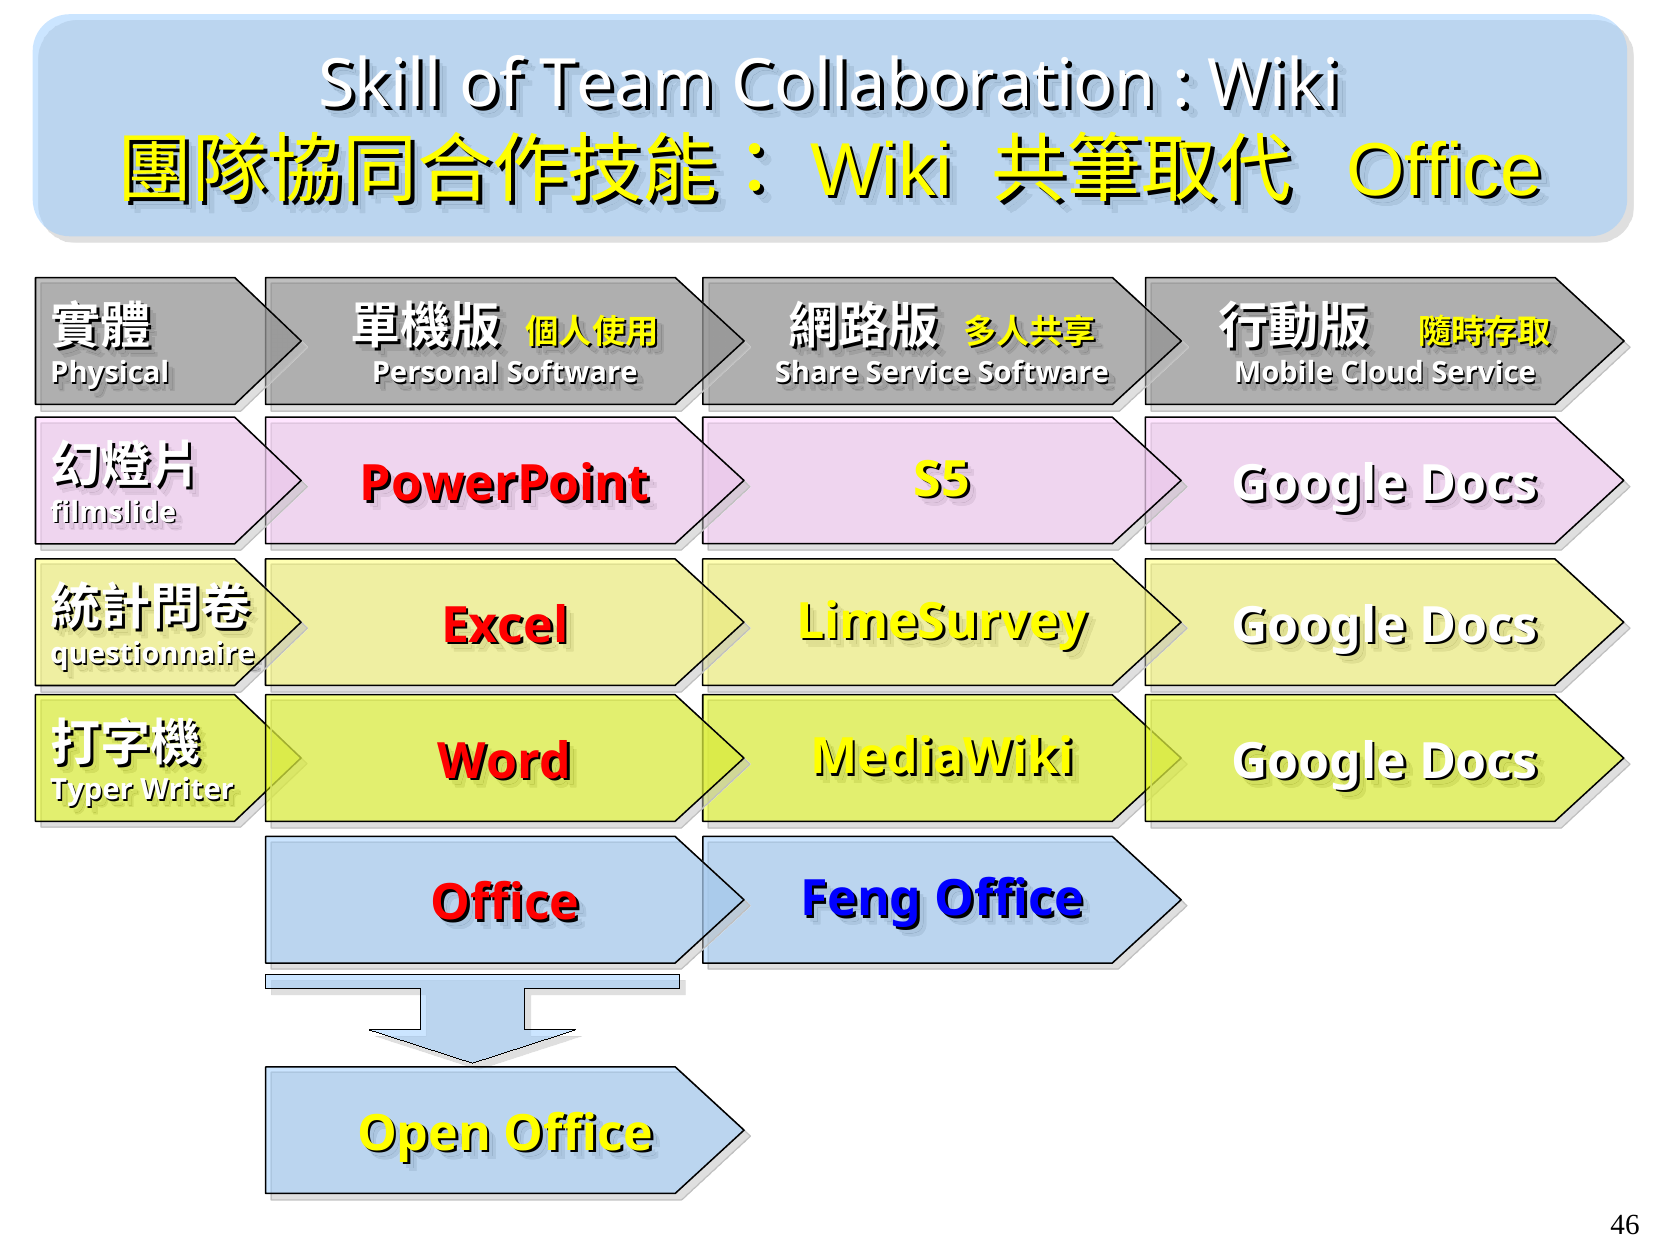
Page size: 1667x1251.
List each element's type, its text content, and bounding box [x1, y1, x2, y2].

text_box Google Docs [1145, 694, 1624, 822]
text_box Google Docs [1145, 417, 1624, 544]
text_box Office [265, 836, 744, 964]
text_box 統計問卷 questionnaire [35, 558, 302, 686]
text_box S5 [702, 417, 1182, 544]
text_box PowerPoint [265, 417, 744, 544]
text_box 單機版 個人使用 Personal Software [265, 277, 745, 405]
text_box Google Docs [1145, 558, 1624, 686]
text_box 幻燈片 filmslide [35, 417, 302, 544]
text_box 行動版 隨時存取 Mobile Cloud Service [1145, 277, 1625, 405]
text_box MediaWiki [702, 694, 1145, 822]
text_box 網路版 多人共享 Share Service Software [702, 277, 1182, 405]
text_box [265, 974, 680, 1064]
text_box Feng Office [702, 836, 1182, 964]
text_box 實體 Physical [35, 277, 302, 405]
text_box Excel [265, 558, 744, 686]
text_box Skill of Team Collaboration : Wiki 團隊協同合作技能：Wiki 共筆取代 Office [32, 14, 1628, 237]
text_box 打字機 Typer Writer [35, 694, 265, 822]
text_box Open Office [265, 1066, 745, 1194]
text_box LimeSurvey [702, 558, 1182, 686]
text_box Word [265, 694, 744, 822]
